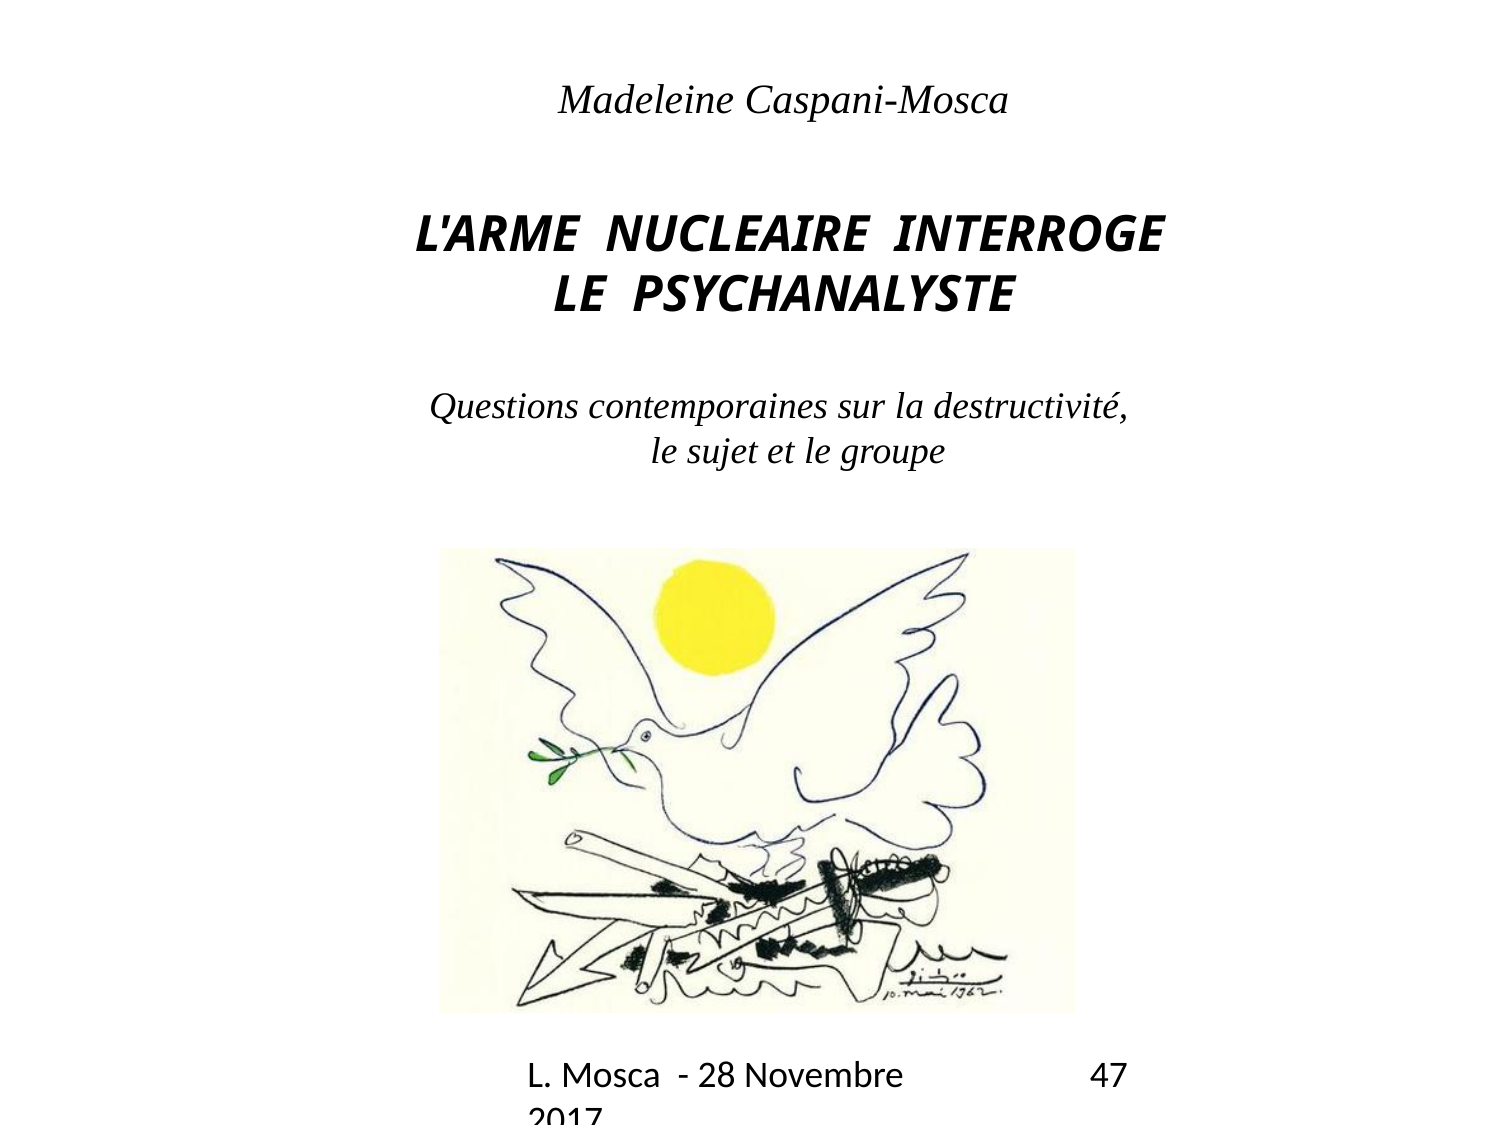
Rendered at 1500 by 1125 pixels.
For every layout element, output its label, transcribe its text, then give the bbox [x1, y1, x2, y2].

footer L. Mosca - 28 Novembre 2017 [512, 1042, 988, 1103]
text_box Madeleine Caspani-Mosca L'ARME NUCLEAIRE INTERROGE LE PSYCHANALYSTE Questions contemporaines sur la destructivité, le sujet et le groupe [206, 64, 1362, 704]
picture [439, 548, 1075, 1014]
slide_number <numero> [1074, 1042, 1425, 1103]
